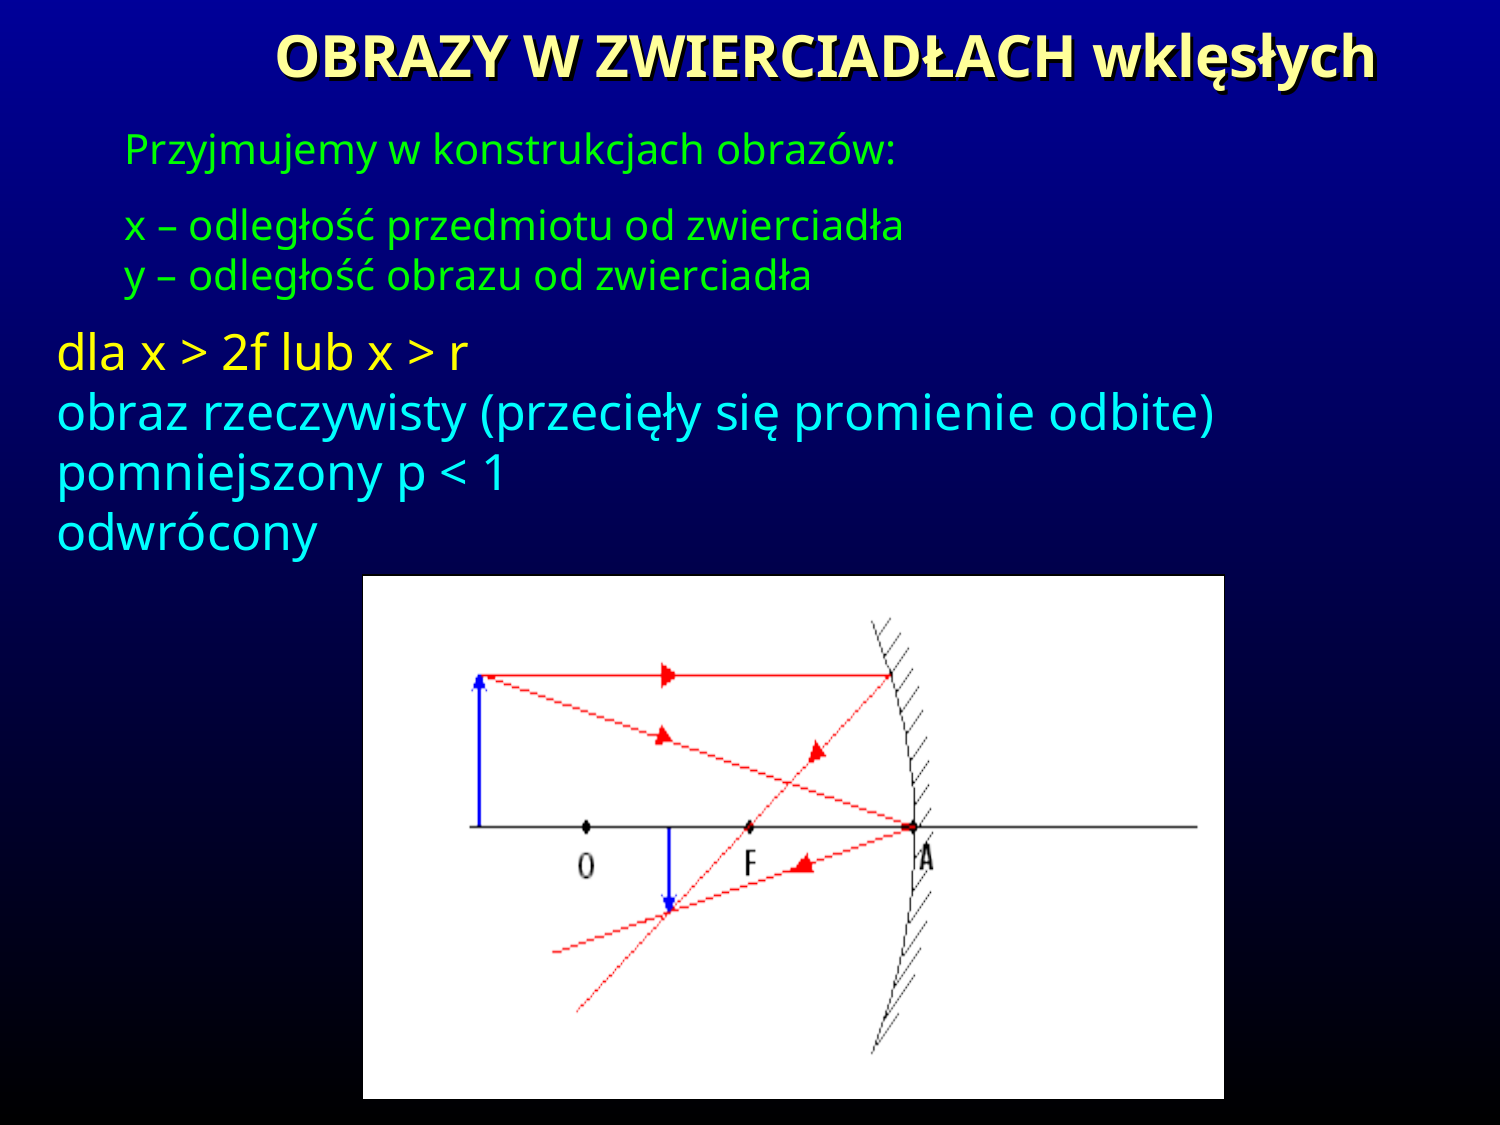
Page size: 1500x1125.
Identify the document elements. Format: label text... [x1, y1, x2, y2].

text_box Przyjmujemy w konstrukcjach obrazów: x – odległość przedmiotu od zwierciadła y – odległość obrazu od zwierciadła [109, 115, 923, 307]
text_box dla x > 2f lub x > r obraz rzeczywisty (przecięły się promienie odbite) pomniejszony p < 1 odwrócony [41, 312, 1500, 568]
text_box OBRAZY W ZWIERCIADŁACH wklęsłych [259, 11, 1394, 98]
picture [399, 562, 1263, 1097]
text_box [362, 574, 1225, 1100]
